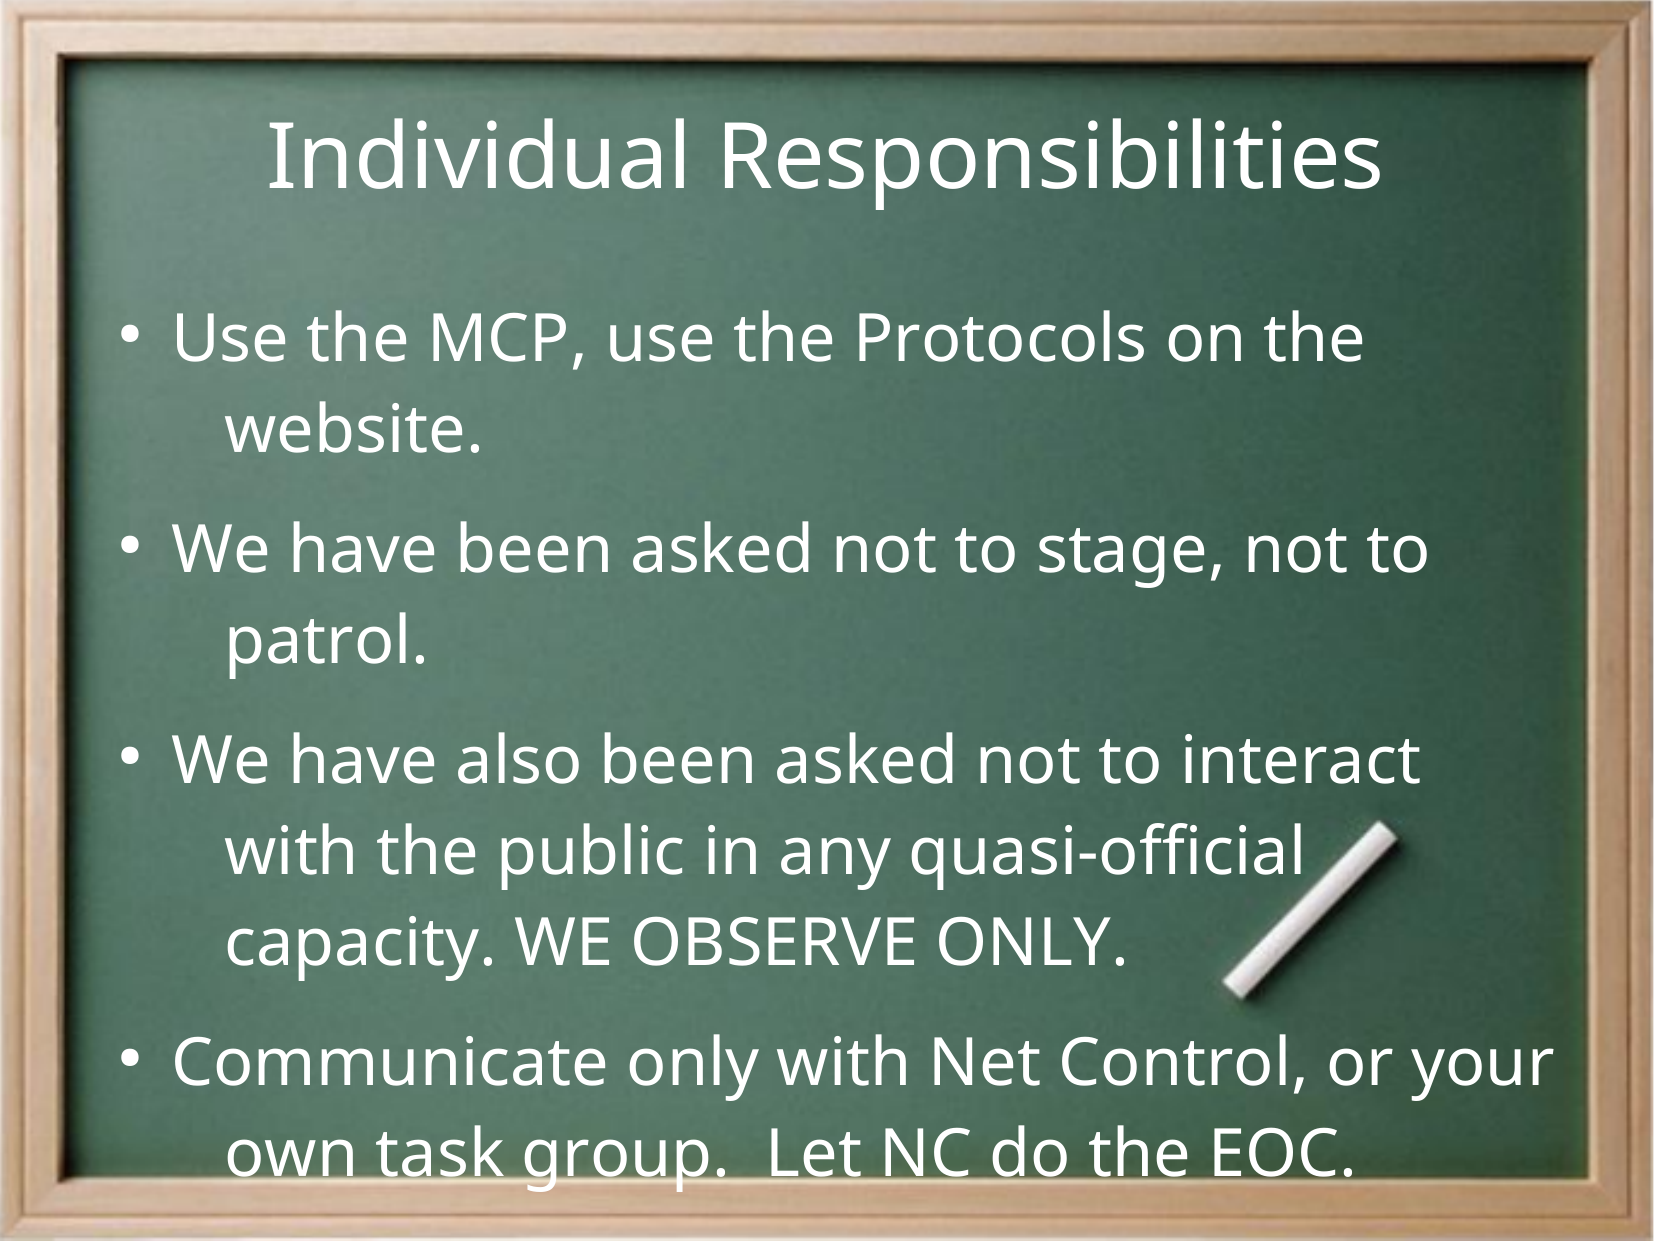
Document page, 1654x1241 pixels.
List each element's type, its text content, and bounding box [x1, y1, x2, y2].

title Individual Responsibilities [82, 49, 1571, 257]
list Use the MCP, use the Protocols on the website. We have been asked not to stage, not to patrol. We have also been asked not to interact with the public in any quasi-official capacity. WE OBSERVE ONLY. Communicate only with Net Control, or your own task group. Let NC do the EOC. [82, 290, 1571, 1157]
picture [0, 0, 1654, 1241]
